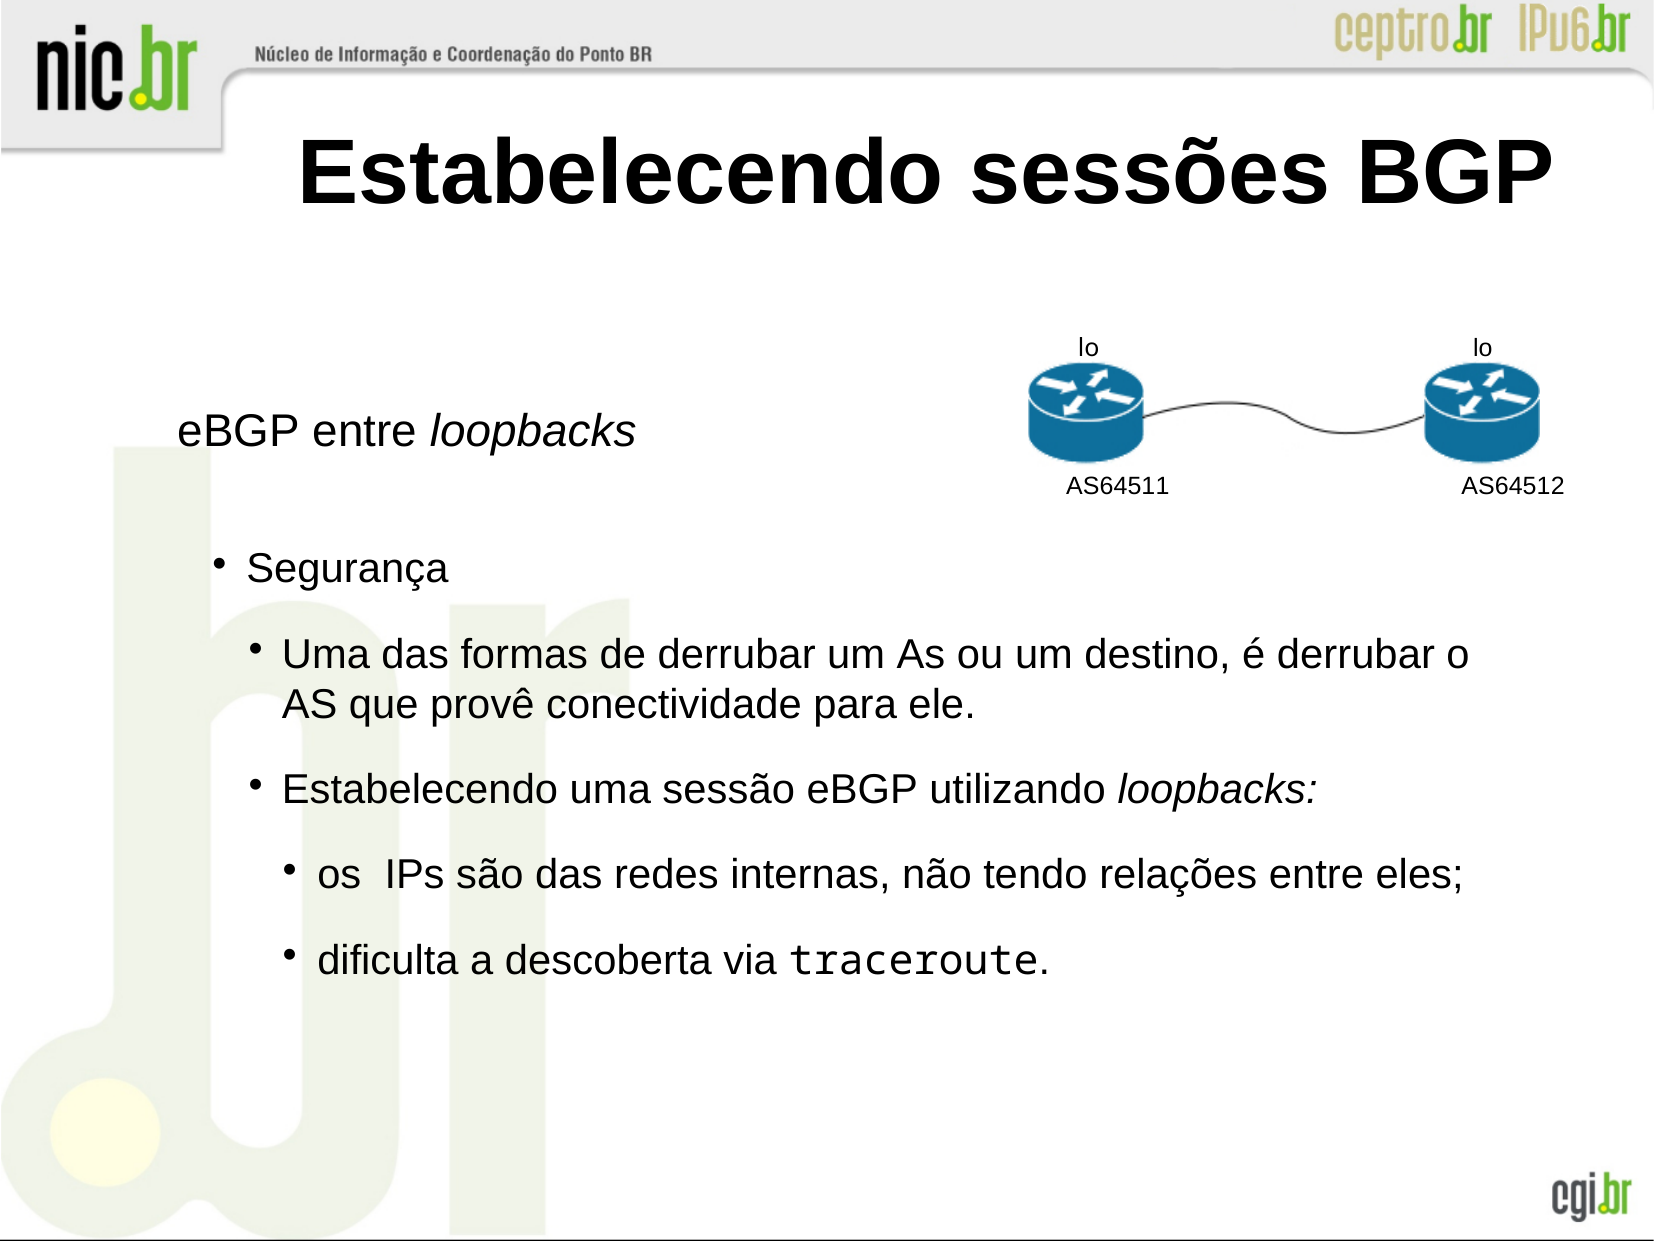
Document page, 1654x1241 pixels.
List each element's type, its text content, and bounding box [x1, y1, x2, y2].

text_box AS64512 [1446, 460, 1524, 504]
text_box AS64511 [1051, 460, 1129, 504]
text_box lo [1063, 323, 1113, 367]
text_box lo [1458, 323, 1508, 367]
text_box eBGP entre loopbacks Segurança Uma das formas de derrubar um As ou um destino, é derrubar o AS que provê conectividade para ele. Estabelecendo uma sessão eBGP utilizando loopbacks: os IPs são das redes internas, não tendo relações entre eles; dificulta a descoberta via traceroute. [163, 390, 1503, 531]
picture [0, 0, 1654, 1241]
text_box Estabelecendo sessões BGP [188, 97, 1654, 216]
